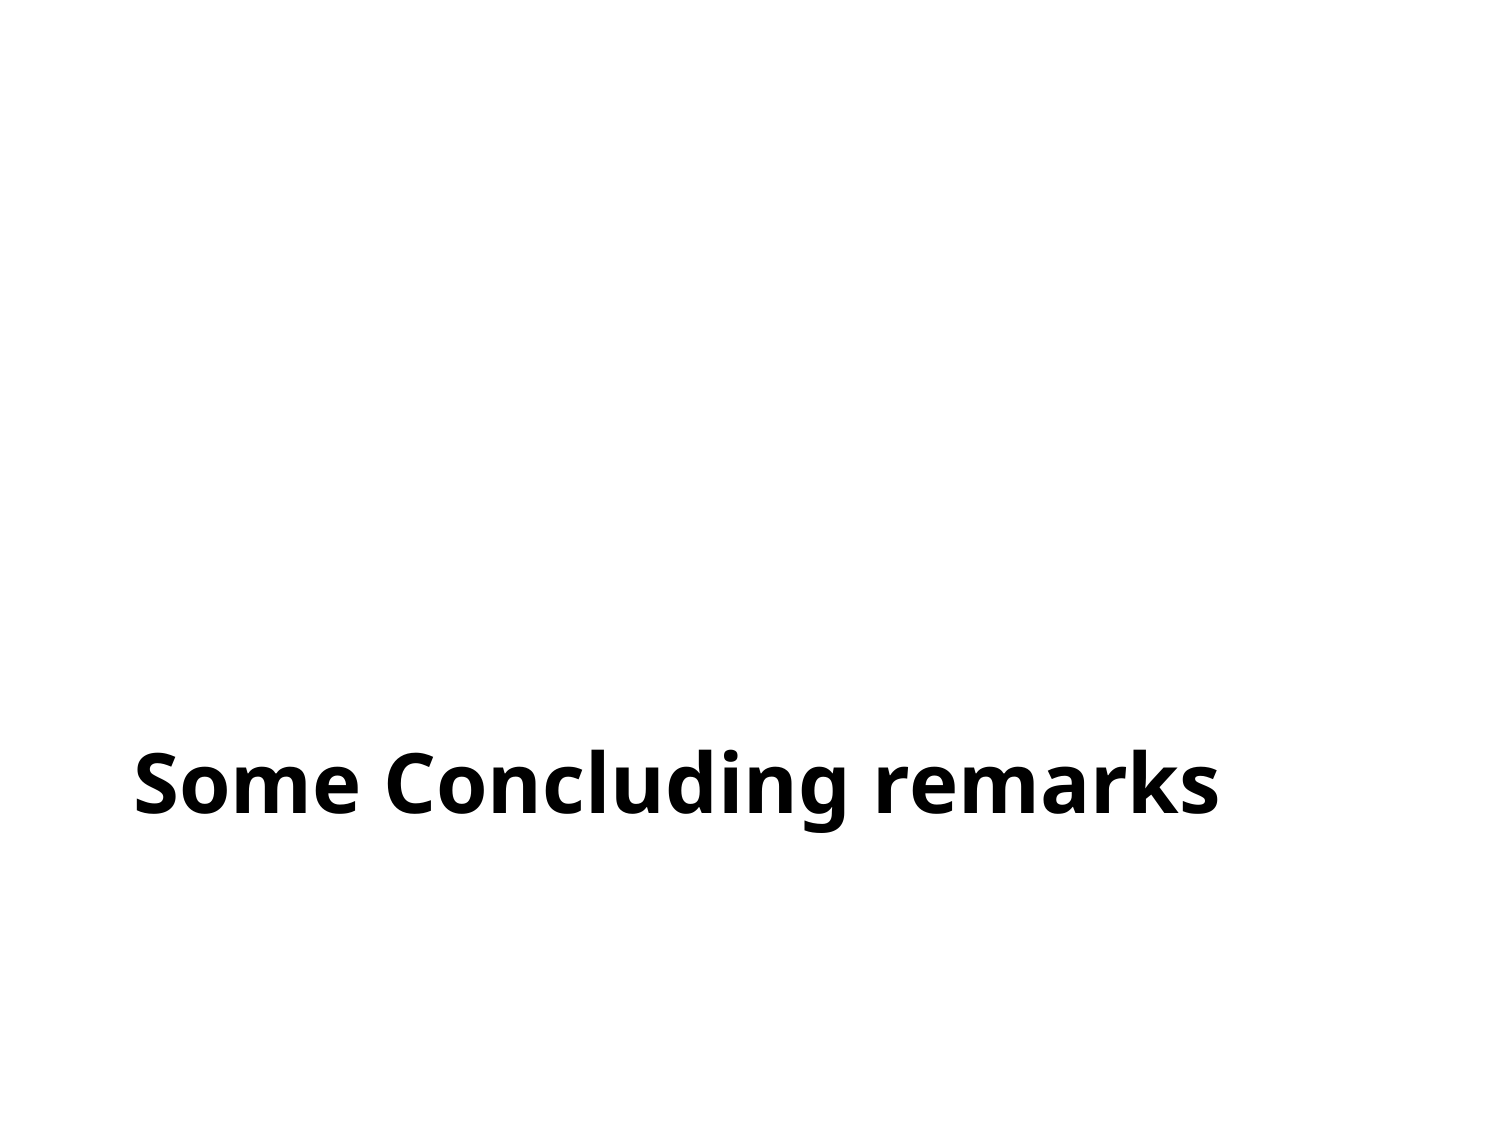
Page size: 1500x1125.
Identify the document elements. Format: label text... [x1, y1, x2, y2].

title Some Concluding remarks [118, 722, 1394, 947]
